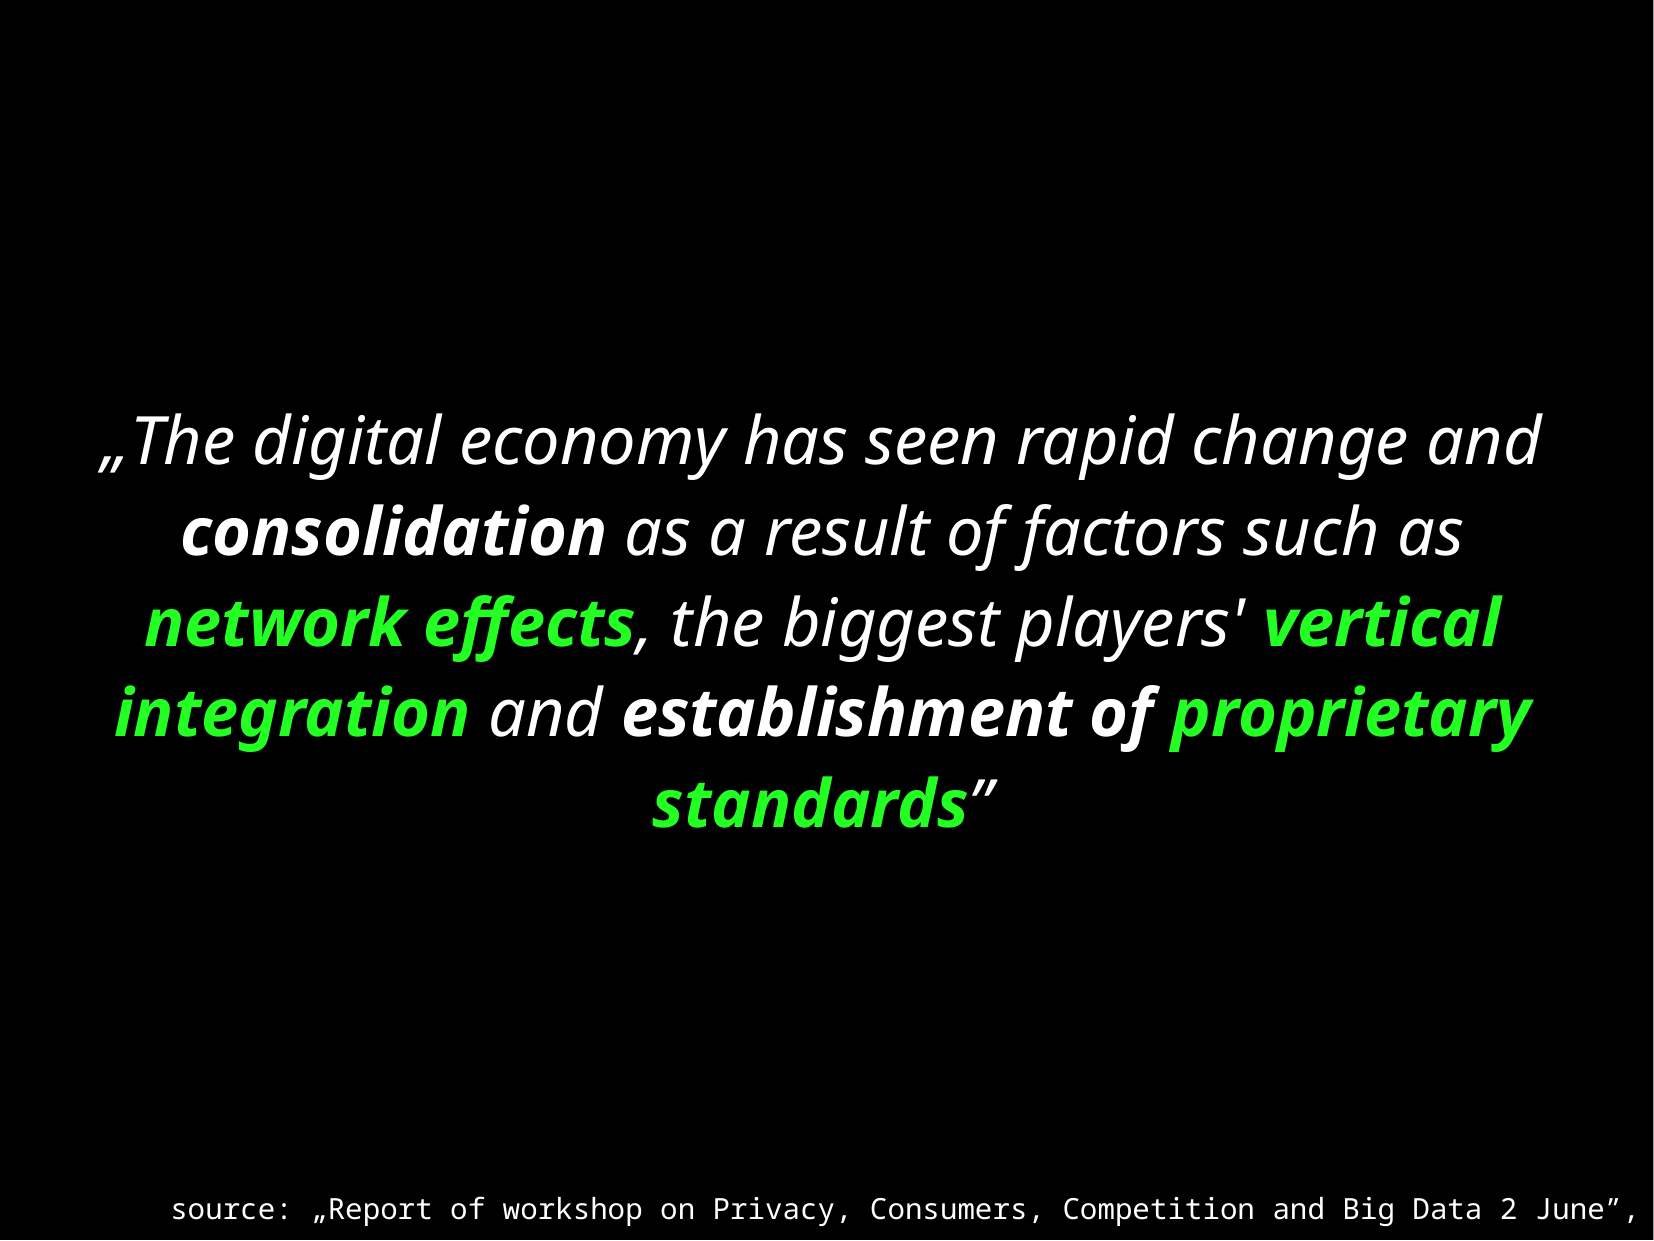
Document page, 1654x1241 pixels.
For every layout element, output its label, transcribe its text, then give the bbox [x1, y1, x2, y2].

text_box source: „Report of workshop on Privacy, Consumers, Competition and Big Data 2 June”, EDPS [155, 1180, 1498, 1226]
title „The digital economy has seen rapid change and consolidation as a result of factors such as network effects, the biggest players' vertical integration and establishment of proprietary standards” [75, 282, 1571, 958]
